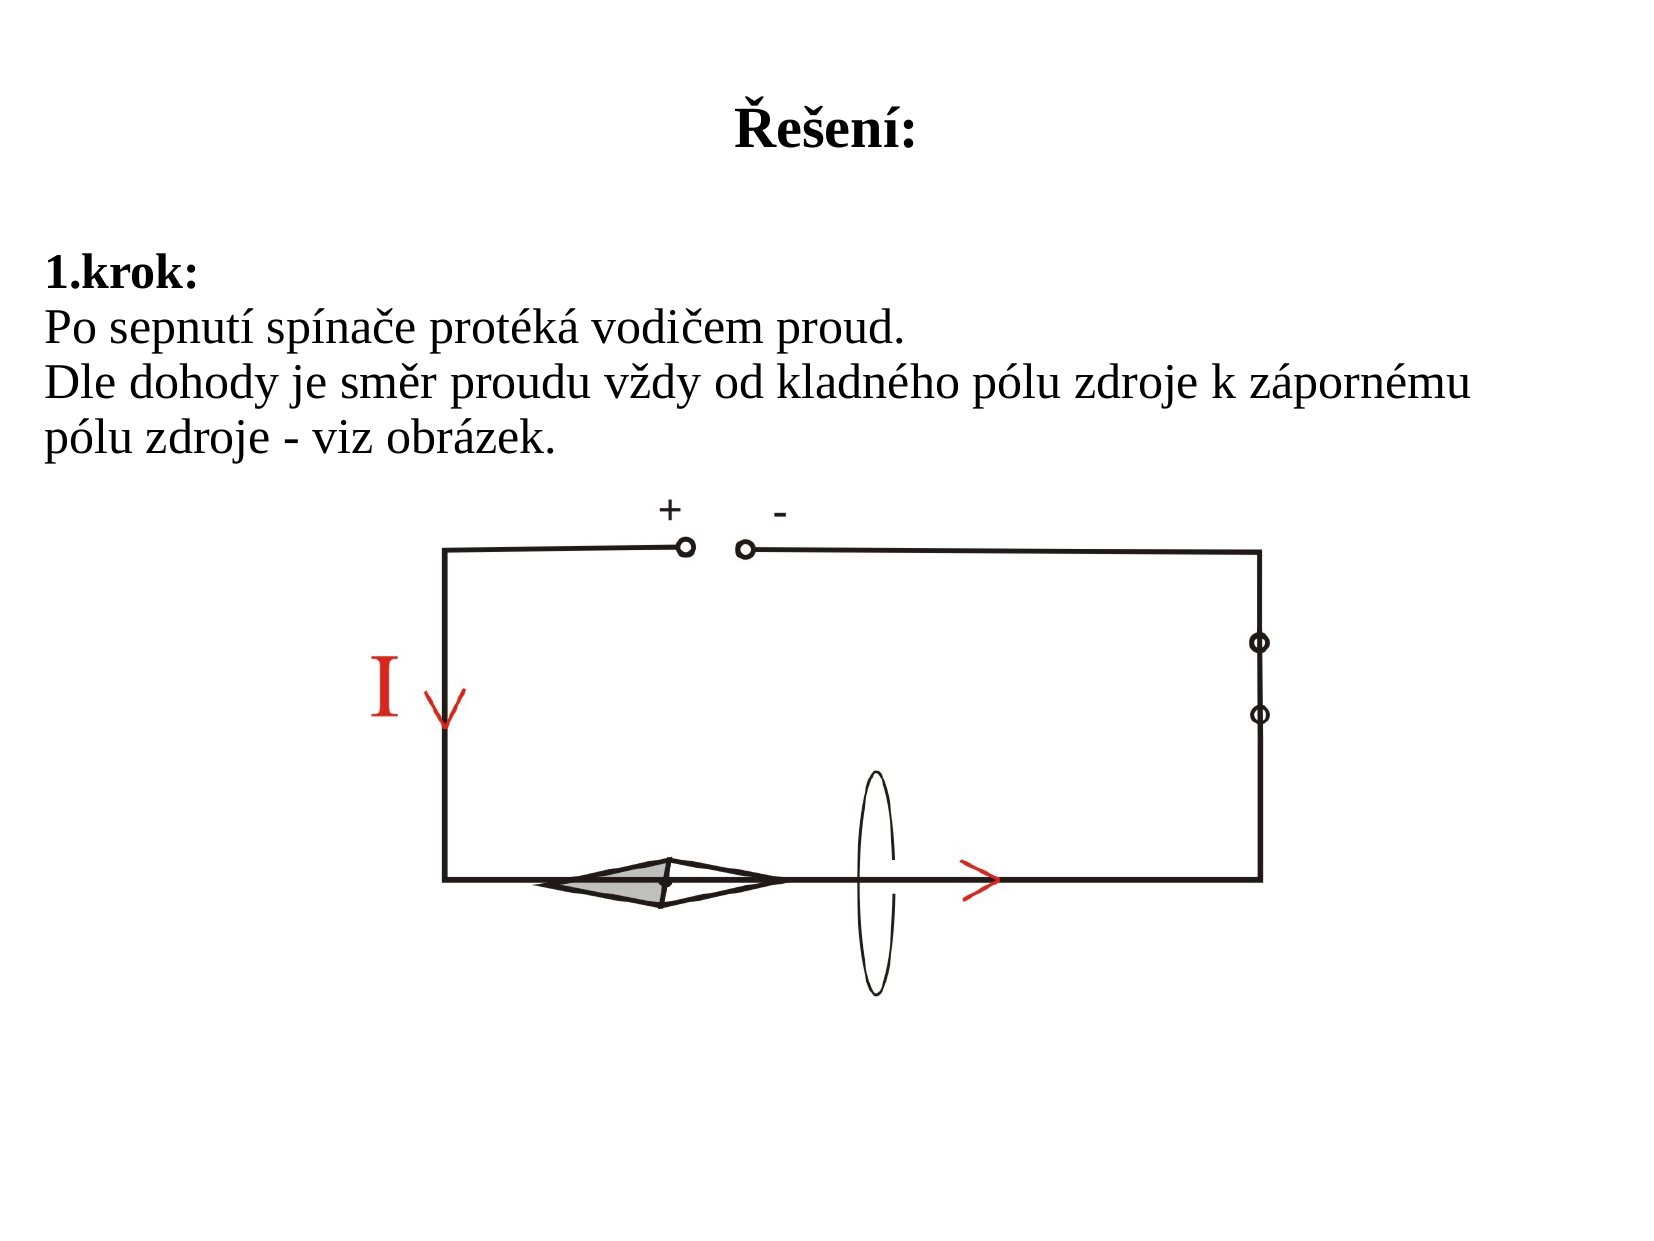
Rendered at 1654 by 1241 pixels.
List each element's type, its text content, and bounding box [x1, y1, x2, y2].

picture [368, 476, 1388, 1123]
text_box Řešení: [118, 88, 1536, 170]
text_box 1.krok: Po sepnutí spínače protéká vodičem proud. Dle dohody je směr proudu vždy od kladného pólu zdroje k zápornému pólu zdroje - viz obrázek. [29, 236, 1565, 477]
